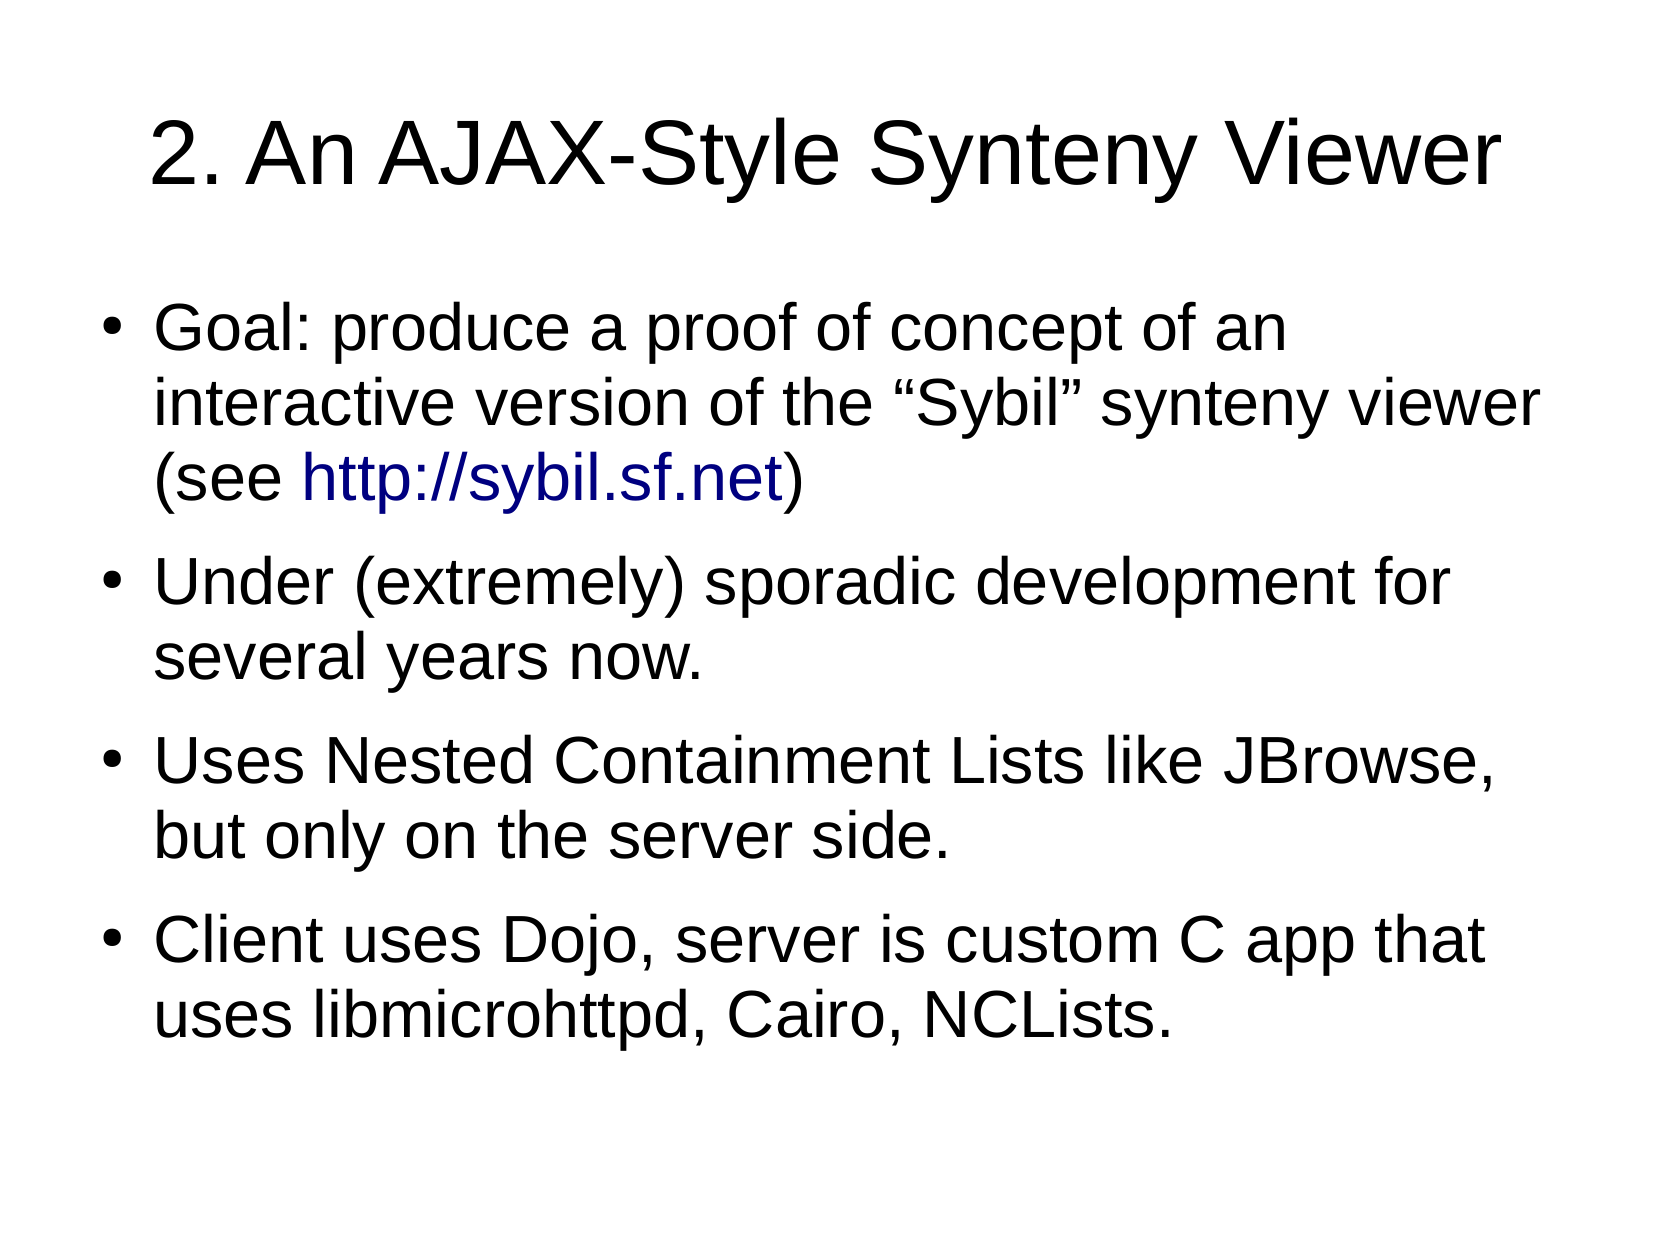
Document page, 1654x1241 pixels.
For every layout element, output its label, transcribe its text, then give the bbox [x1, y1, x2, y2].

list Goal: produce a proof of concept of an interactive version of the “Sybil” synteny viewer (see http://sybil.sf.net) Under (extremely) sporadic development for several years now. Uses Nested Containment Lists like JBrowse, but only on the server side. Client uses Dojo, server is custom C app that uses libmicrohttpd, Cairo, NCLists. [82, 290, 1571, 1109]
title 2. An AJAX-Style Synteny Viewer [82, 56, 1571, 250]
